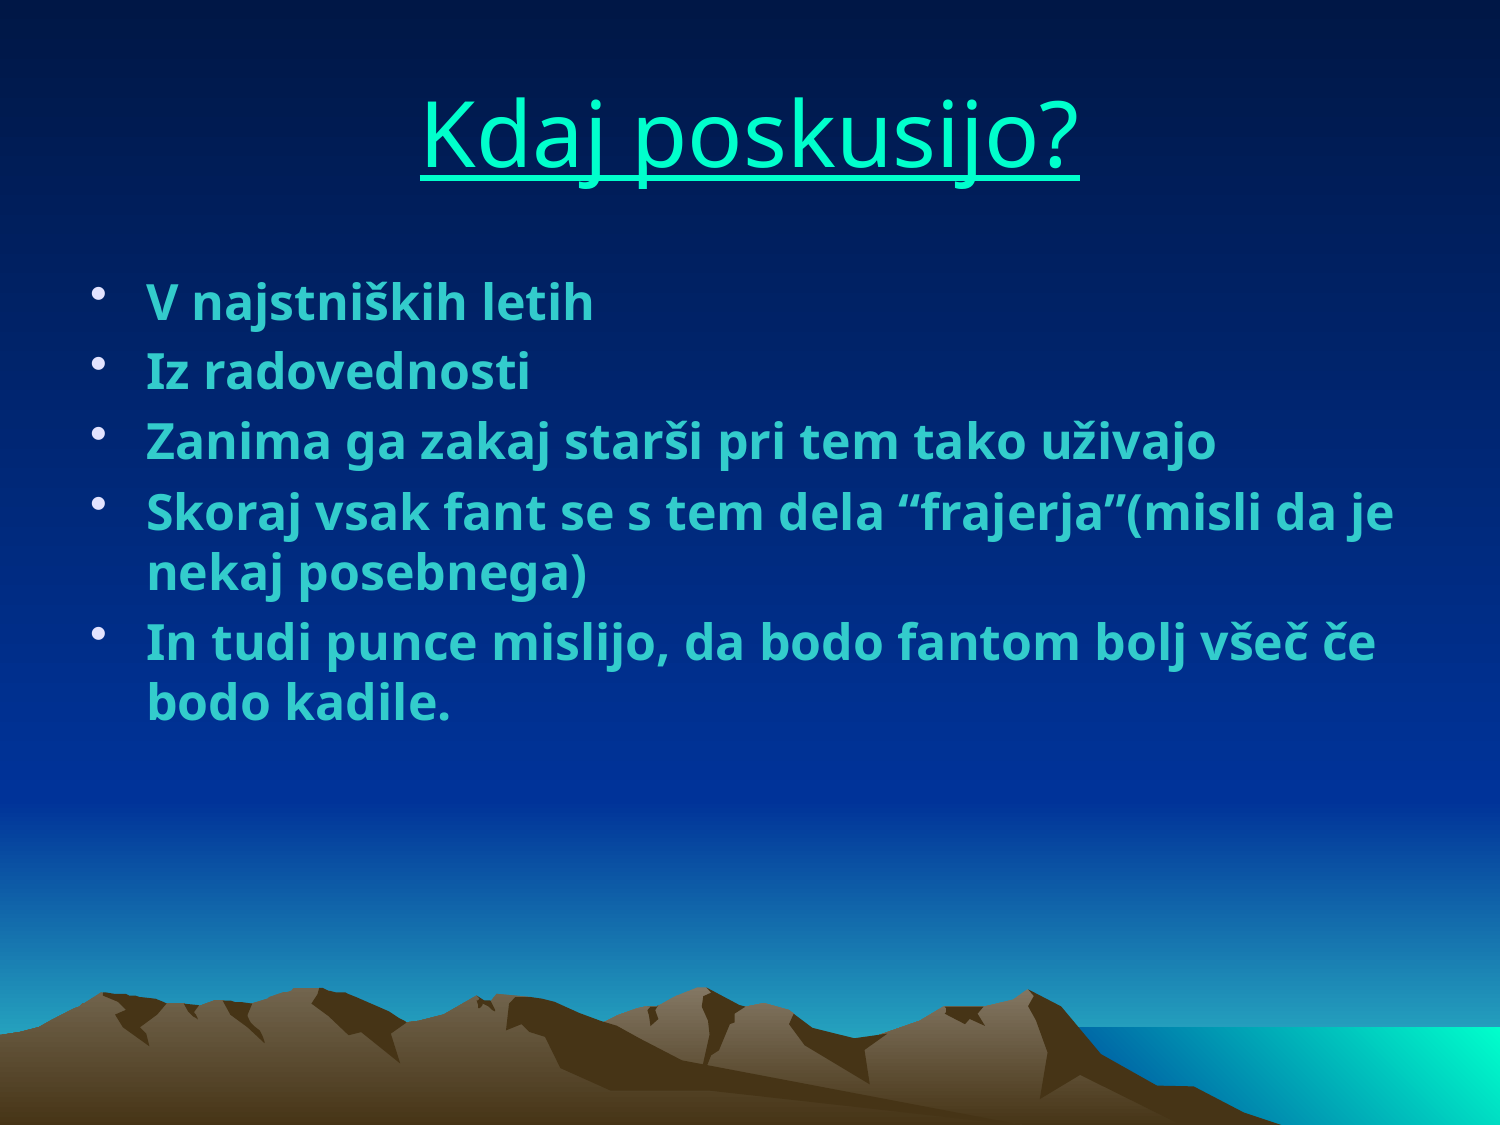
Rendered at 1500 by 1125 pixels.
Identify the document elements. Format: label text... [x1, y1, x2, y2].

list V najstniških letih Iz radovednosti Zanima ga zakaj starši pri tem tako uživajo Skoraj vsak fant se s tem dela “frajerja”(misli da je nekaj posebnega) In tudi punce mislijo, da bodo fantom bolj všeč če bodo kadile. [75, 262, 1425, 1000]
title Kdaj poskusijo? [75, 37, 1425, 225]
